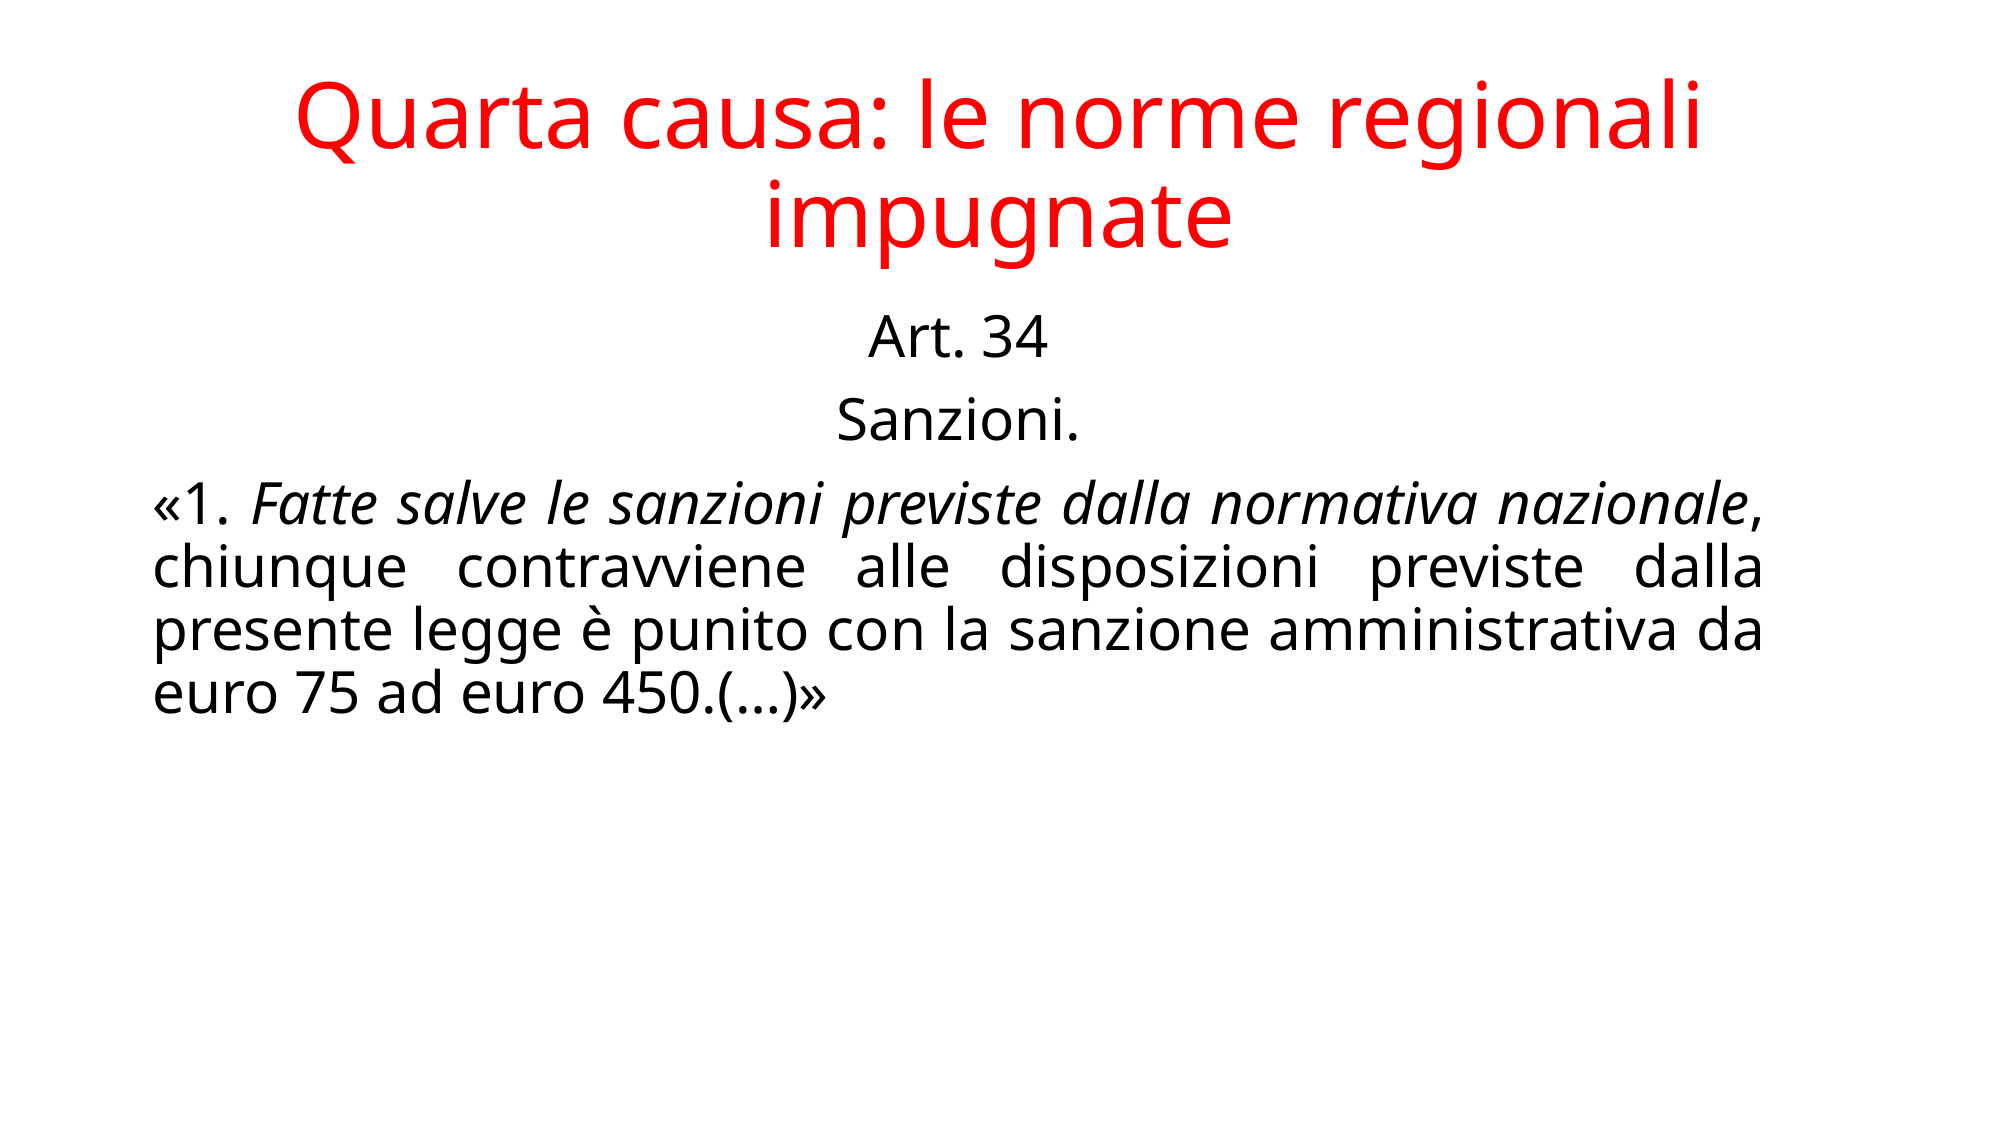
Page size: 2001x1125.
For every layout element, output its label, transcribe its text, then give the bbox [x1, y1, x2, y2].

title Quarta causa: le norme regionali impugnate [137, 59, 1863, 278]
list Art. 34 Sanzioni. «1. Fatte salve le sanzioni previste dalla normativa nazionale, chiunque contravviene alle disposizioni previste dalla presente legge è punito con la sanzione amministrativa da euro 75 ad euro 450.(…)» [137, 299, 1863, 1014]
